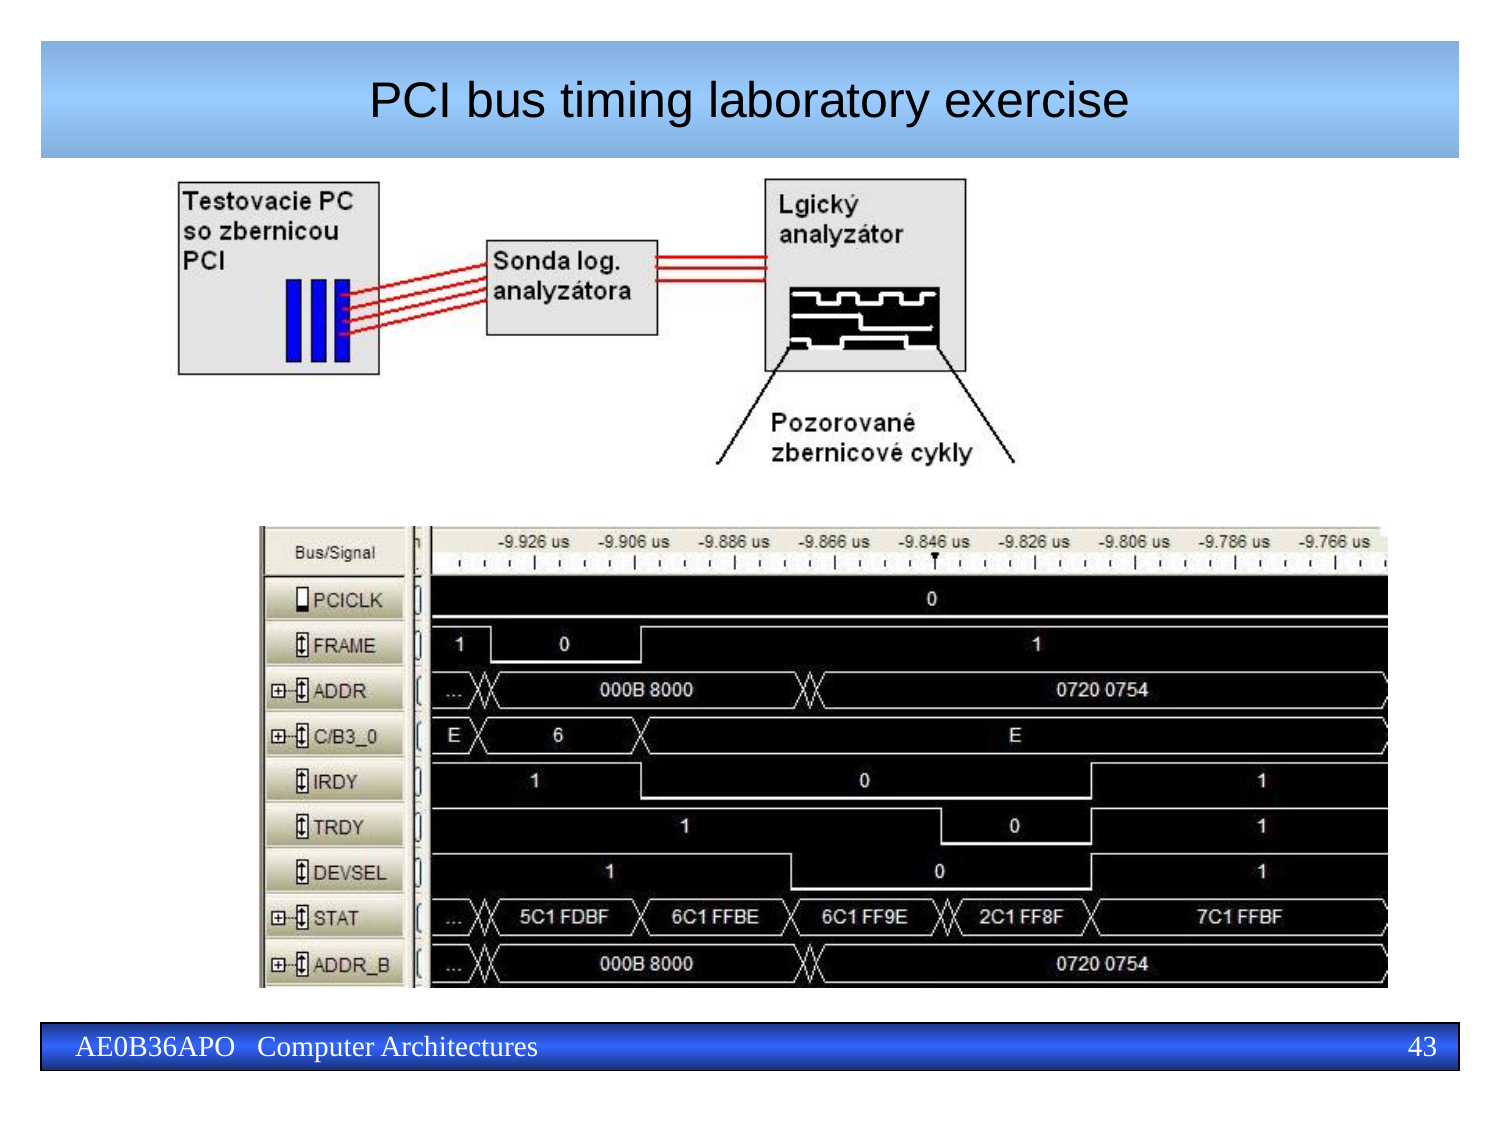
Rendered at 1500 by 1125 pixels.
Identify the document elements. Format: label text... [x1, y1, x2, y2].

title PCI bus timing laboratory exercise [41, 41, 1459, 158]
picture [259, 526, 1388, 988]
picture [147, 160, 1037, 490]
